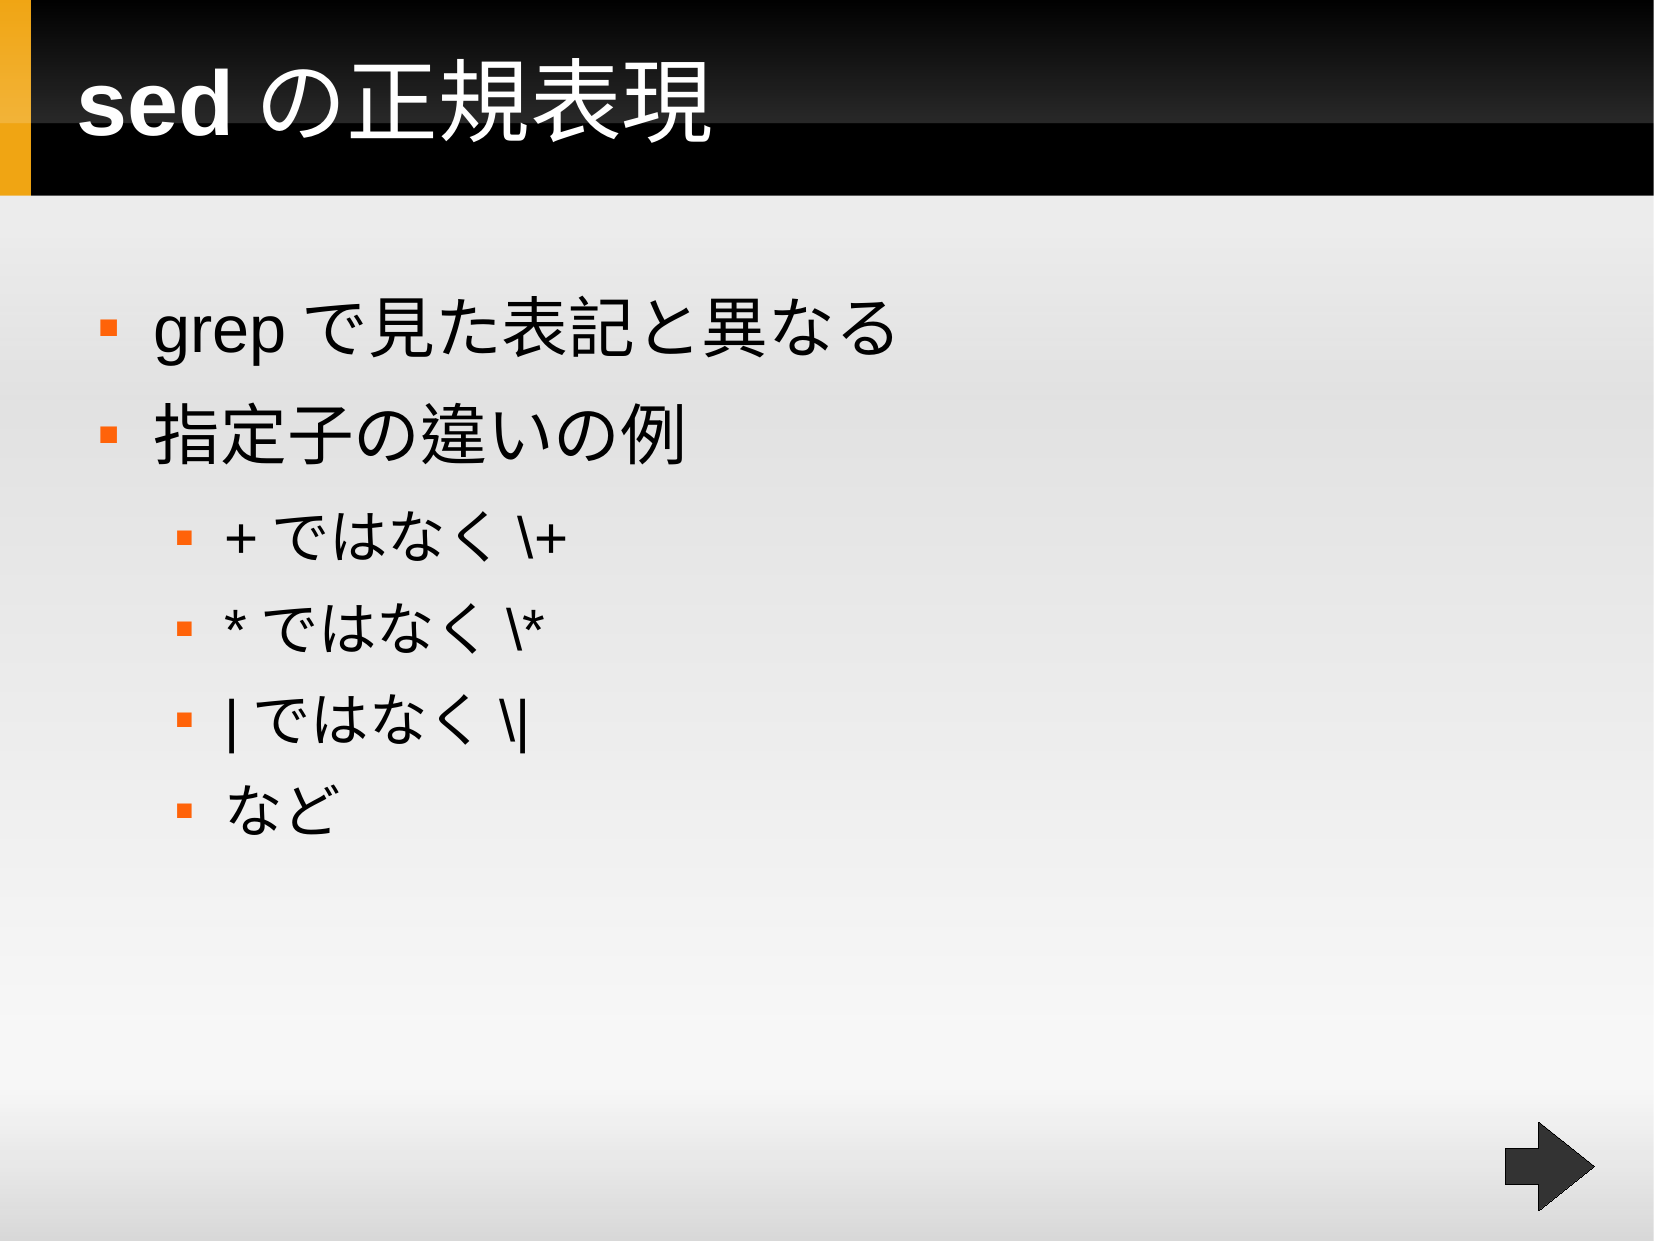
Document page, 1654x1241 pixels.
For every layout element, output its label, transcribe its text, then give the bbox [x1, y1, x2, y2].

picture [0, 0, 1654, 1241]
text_box [1505, 1122, 1595, 1211]
title sedの正規表現 [76, 7, 1565, 200]
list grepで見た表記と異なる 指定子の違いの例 +ではなく\+ *ではなく\* |ではなく\| など [82, 290, 1571, 1094]
